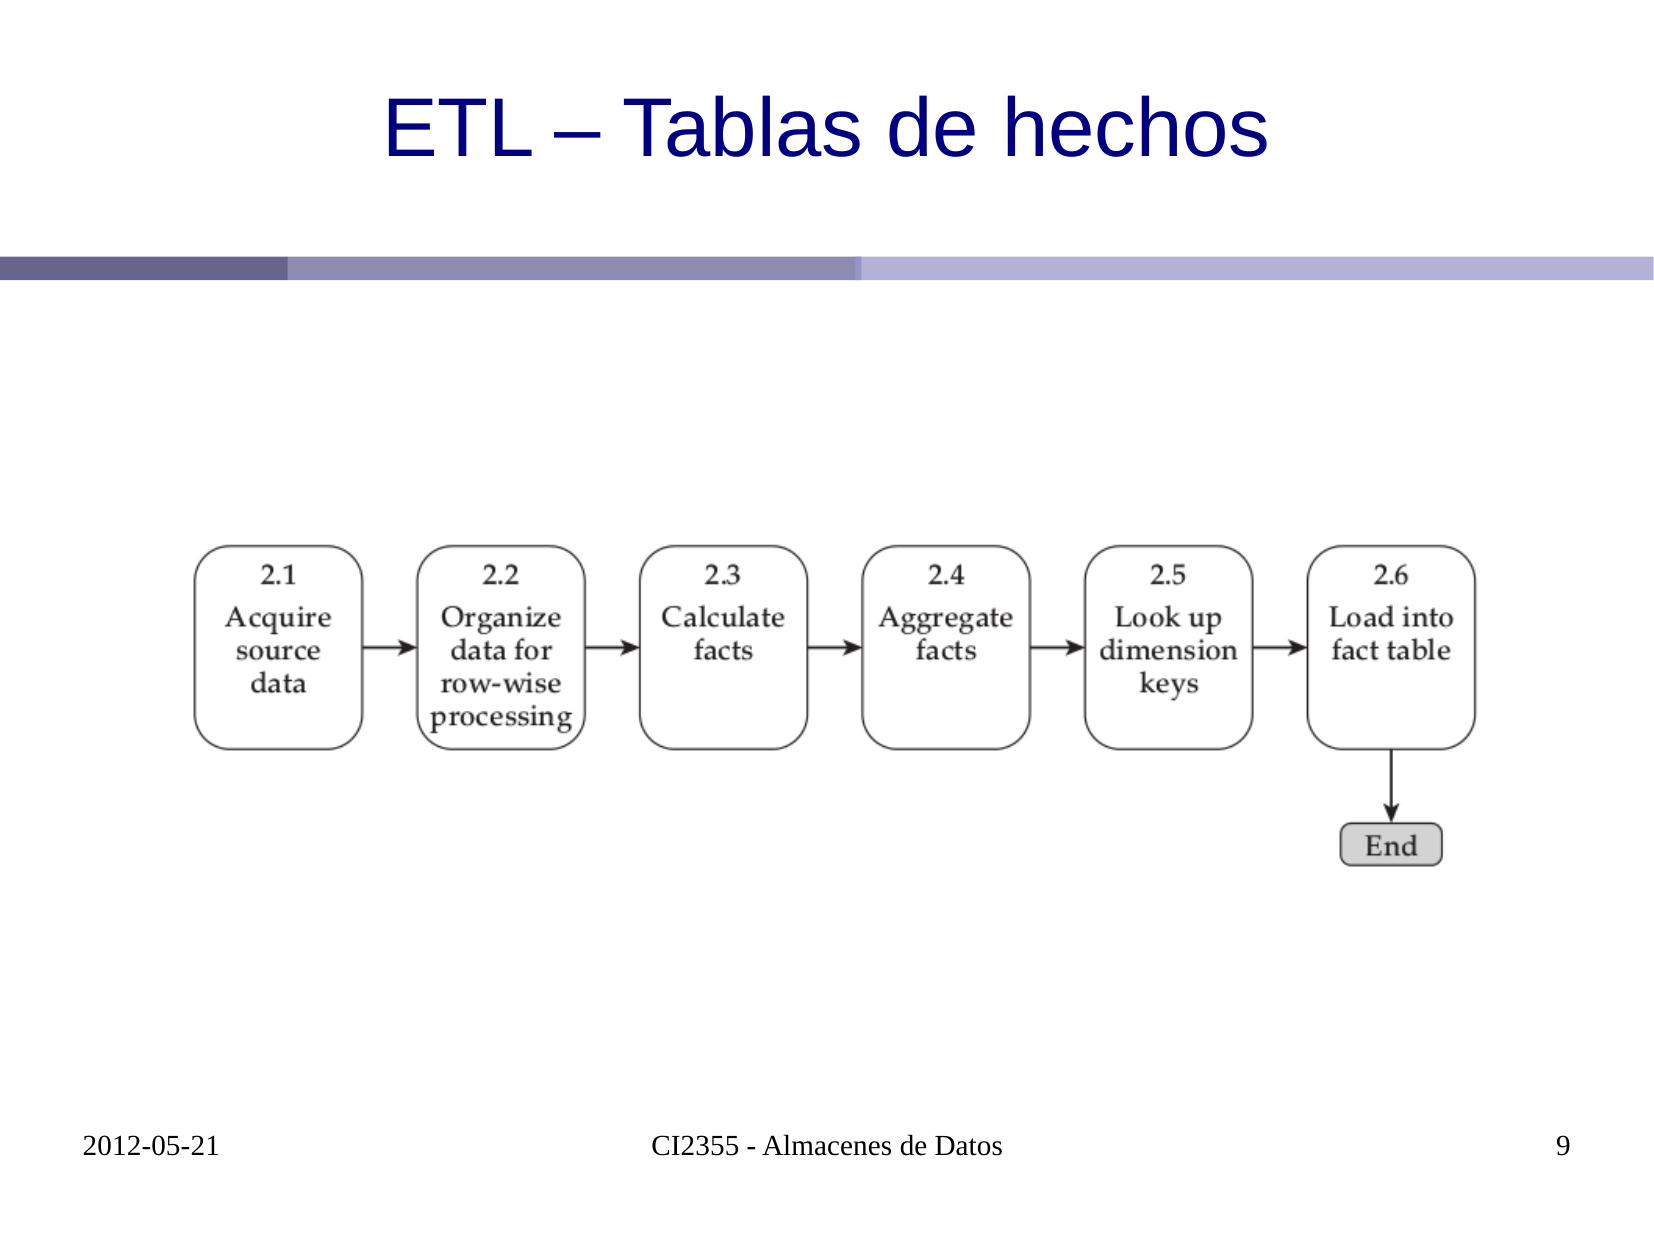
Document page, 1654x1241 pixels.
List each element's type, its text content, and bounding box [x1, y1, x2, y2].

picture [136, 484, 1529, 884]
title ETL – Tablas de hechos [0, 0, 1654, 257]
